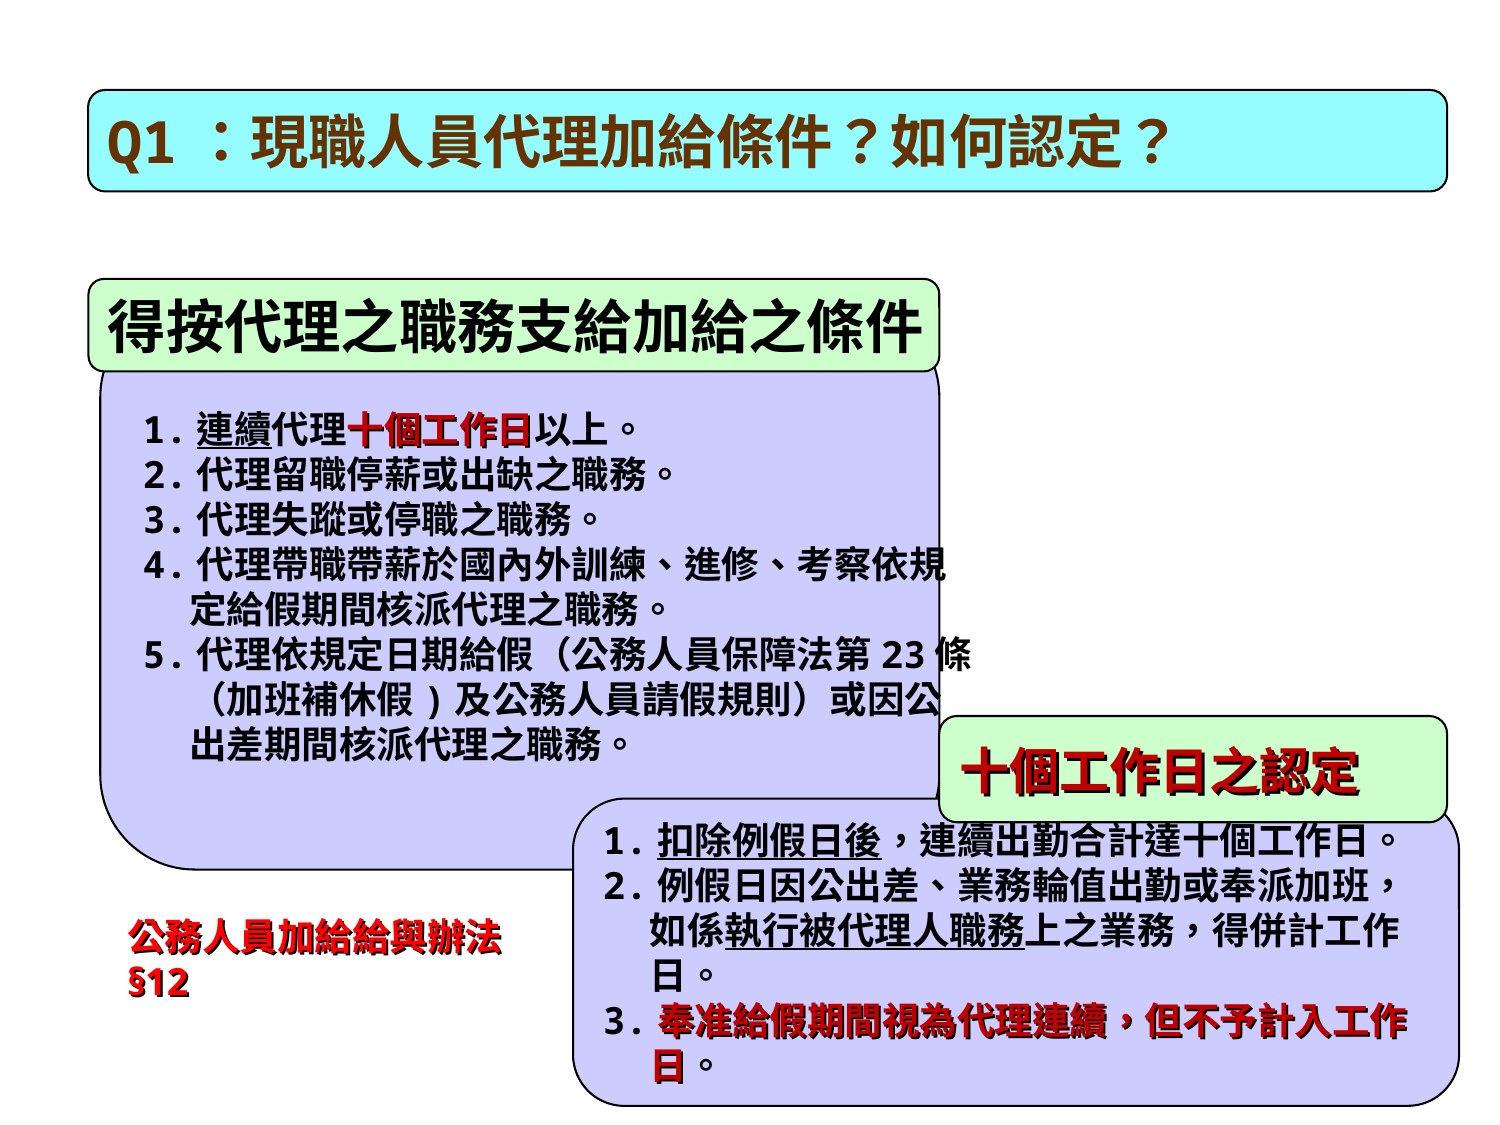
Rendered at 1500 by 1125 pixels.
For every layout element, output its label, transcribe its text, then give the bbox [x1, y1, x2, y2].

text_box 十個工作日之認定 [939, 715, 1448, 823]
text_box Q1：現職人員代理加給條件？如何認定？ [88, 89, 1448, 192]
text_box 公務人員加給給與辦法§12 [112, 905, 573, 1010]
text_box 1.扣除例假日後，連續出勤合計達十個工作日。 2.例假日因公出差、業務輪值出勤或奉派加班， 如係執行被代理人職務上之業務，得併計工作 日。 3.奉准給假期間視為代理連續，但不予計入工作 日。 [573, 798, 1460, 1106]
text_box 得按代理之職務支給加給之條件 [88, 278, 940, 372]
text_box 1.連續代理十個工作日以上。 2.代理留職停薪或出缺之職務。 3.代理失蹤或停職之職務。 4.代理帶職帶薪於國內外訓練、進修、考察依規 定給假期間核派代理之職務。 5.代理依規定日期給假（公務人員保障法第23條 （加班補休假)及公務人員請假規則）或因公 出差期間核派代理之職務。 [100, 368, 940, 870]
